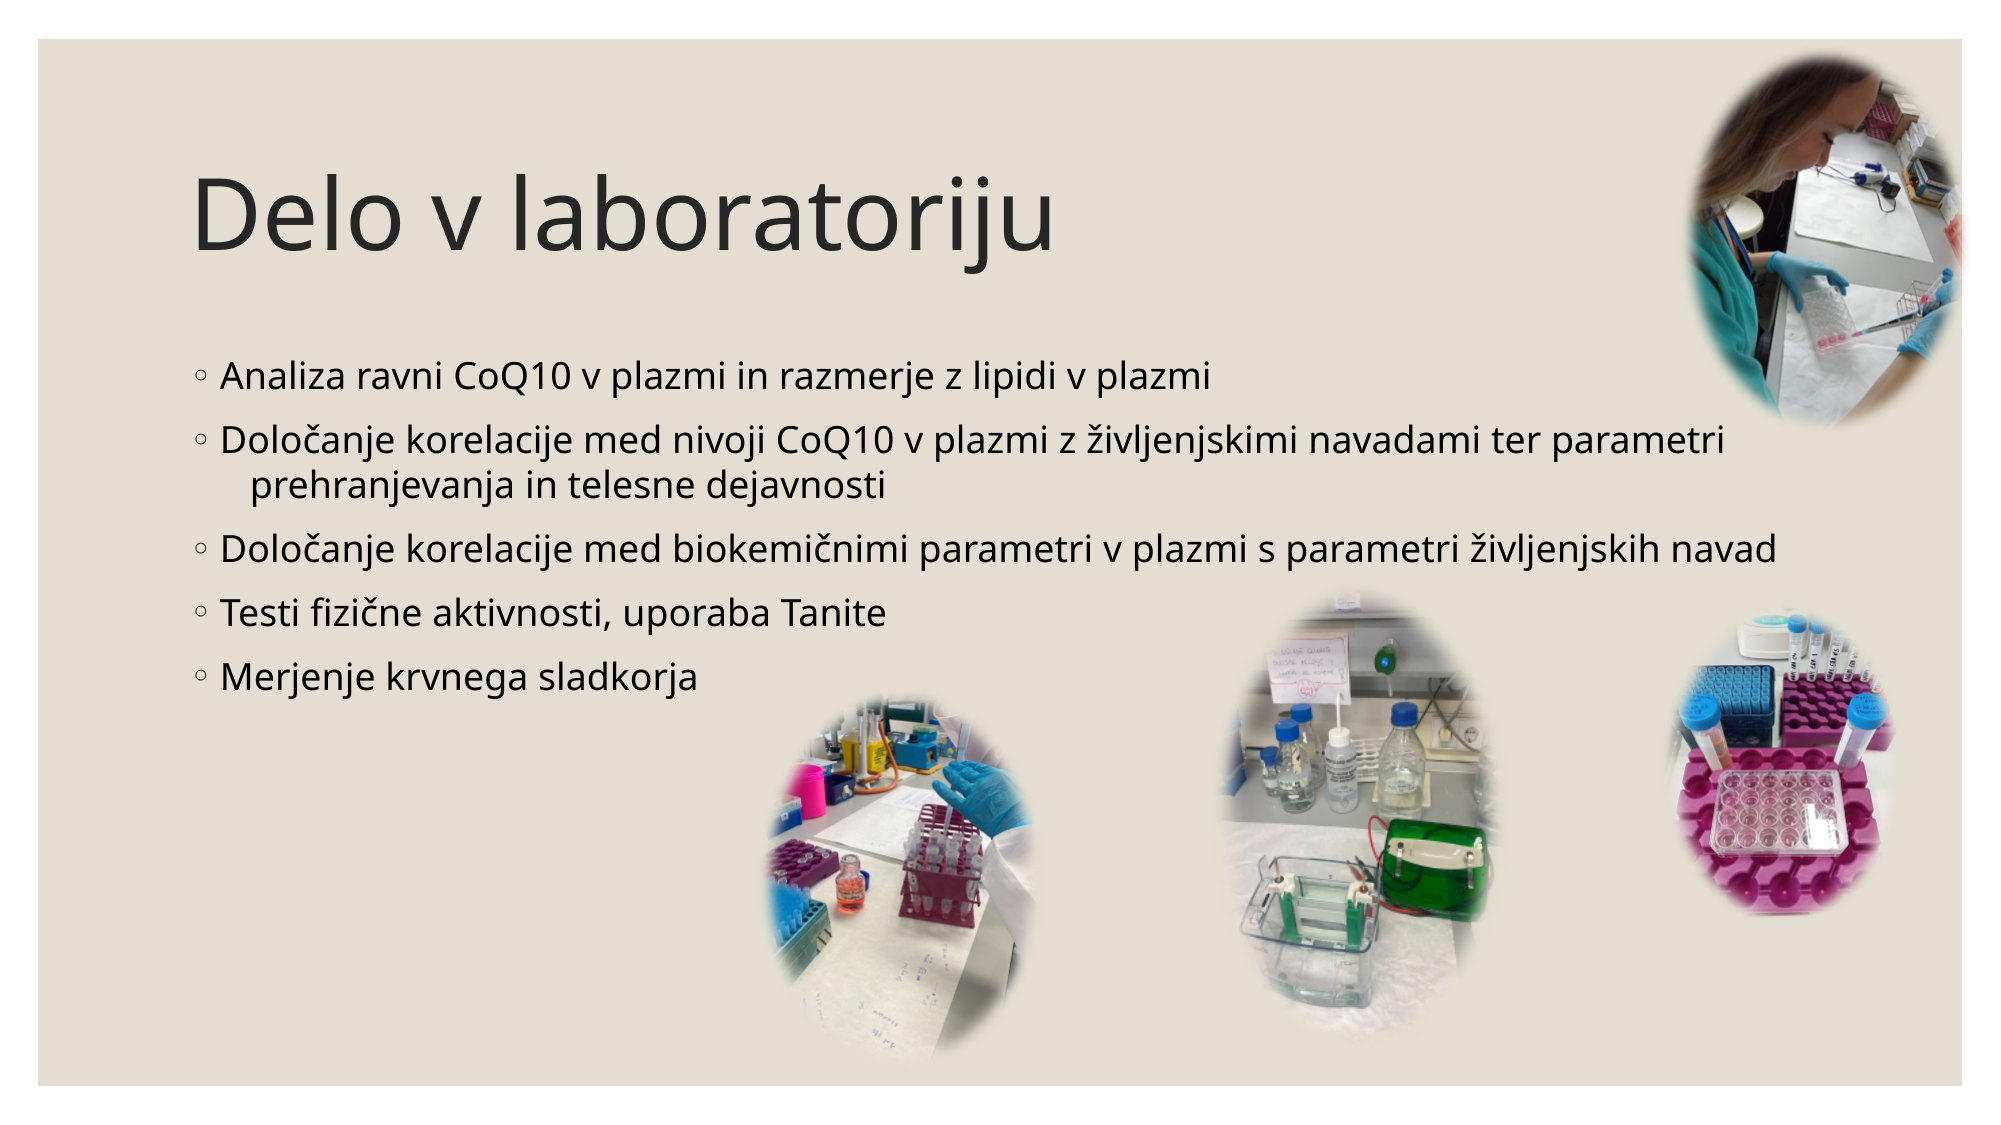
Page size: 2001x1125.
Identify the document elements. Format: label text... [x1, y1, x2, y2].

list Analiza ravni CoQ10 v plazmi in razmerje z lipidi v plazmi Določanje korelacije med nivoji CoQ10 v plazmi z življenjskimi navadami ter parametri prehranjevanja in telesne dejavnosti Določanje korelacije med biokemičnimi parametri v plazmi s parametri življenjskih navad Testi fizične aktivnosti, uporaba Tanite Merjenje krvnega sladkorja [174, 345, 1825, 991]
picture [1207, 578, 1512, 1060]
picture [1659, 601, 1908, 932]
picture [755, 685, 1048, 1076]
title Delo v laboratoriju [174, 105, 1676, 331]
picture [1676, 42, 1974, 439]
